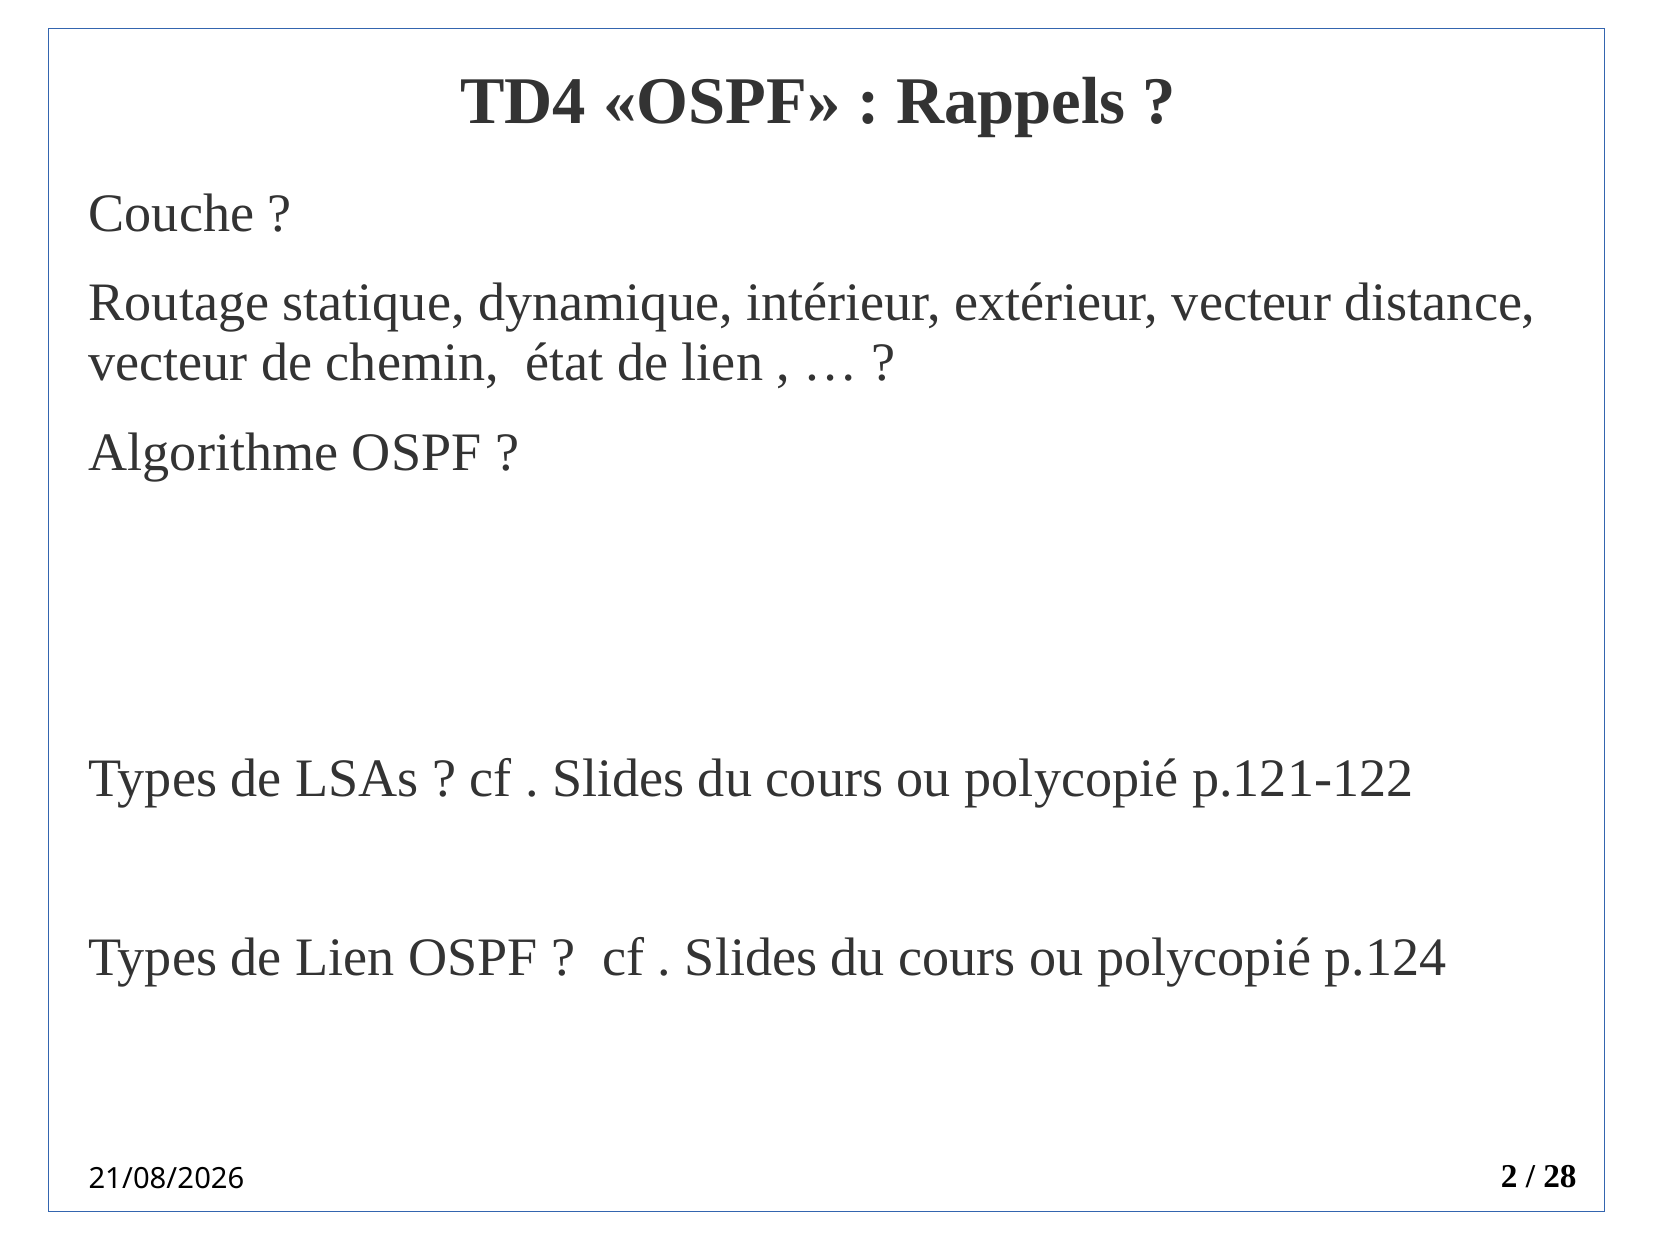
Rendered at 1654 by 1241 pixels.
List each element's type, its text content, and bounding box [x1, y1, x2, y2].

list Couche ? Routage statique, dynamique, intérieur, extérieur, vecteur distance, vecteur de chemin, état de lien , … ? Algorithme OSPF ? Types de LSAs ? cf . Slides du cours ou polycopié p.121-122 Types de Lien OSPF ? cf . Slides du cours ou polycopié p.124 [88, 183, 1565, 1123]
title TD4 «OSPF» : Rappels ? [88, 61, 1565, 142]
